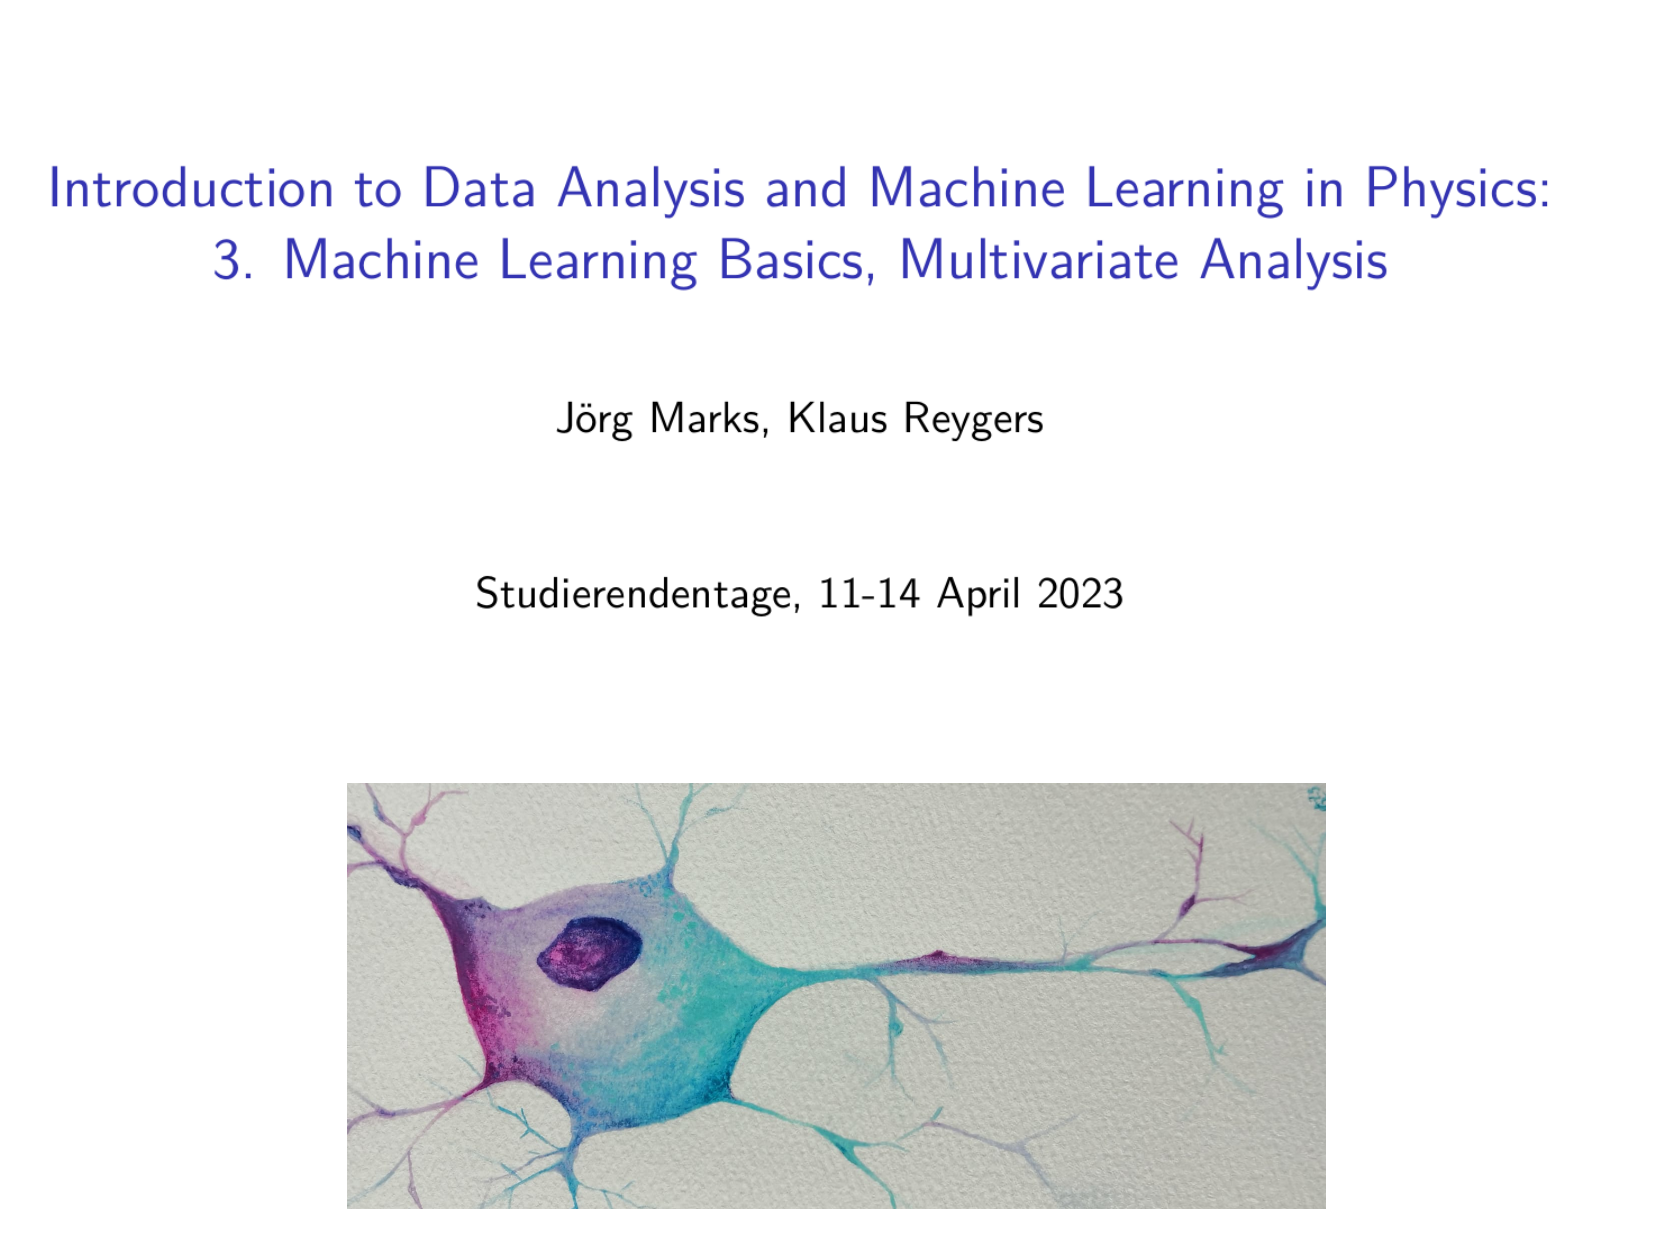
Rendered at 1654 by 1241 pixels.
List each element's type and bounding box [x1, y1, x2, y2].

picture [0, 103, 1654, 1209]
